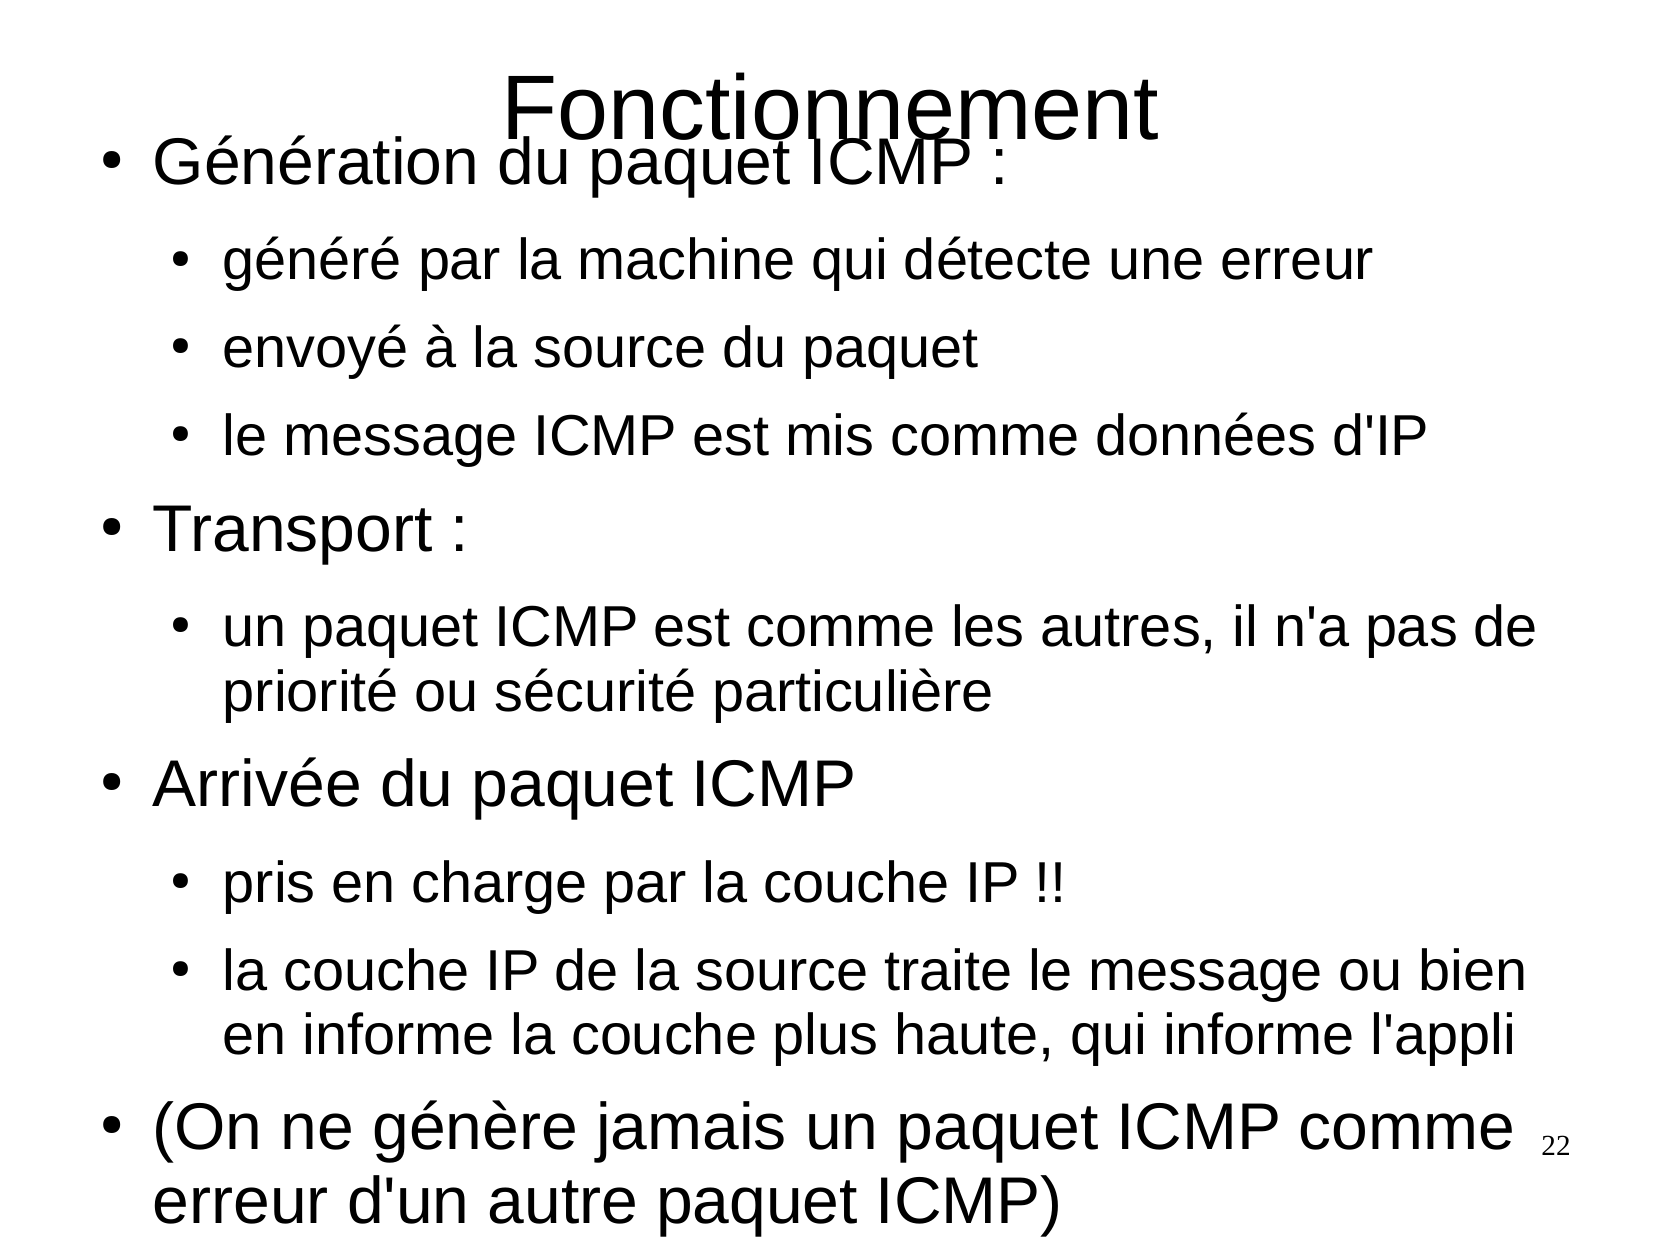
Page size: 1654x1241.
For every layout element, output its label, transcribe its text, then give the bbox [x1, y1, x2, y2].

list Génération du paquet ICMP : généré par la machine qui détecte une erreur envoyé à la source du paquet le message ICMP est mis comme données d'IP Transport : un paquet ICMP est comme les autres, il n'a pas de priorité ou sécurité particulière Arrivée du paquet ICMP pris en charge par la couche IP !! la couche IP de la source traite le message ou bien en informe la couche plus haute, qui informe l'appli (On ne génère jamais un paquet ICMP comme erreur d'un autre paquet ICMP) [82, 124, 1571, 1241]
title Fonctionnement [86, 55, 1576, 263]
